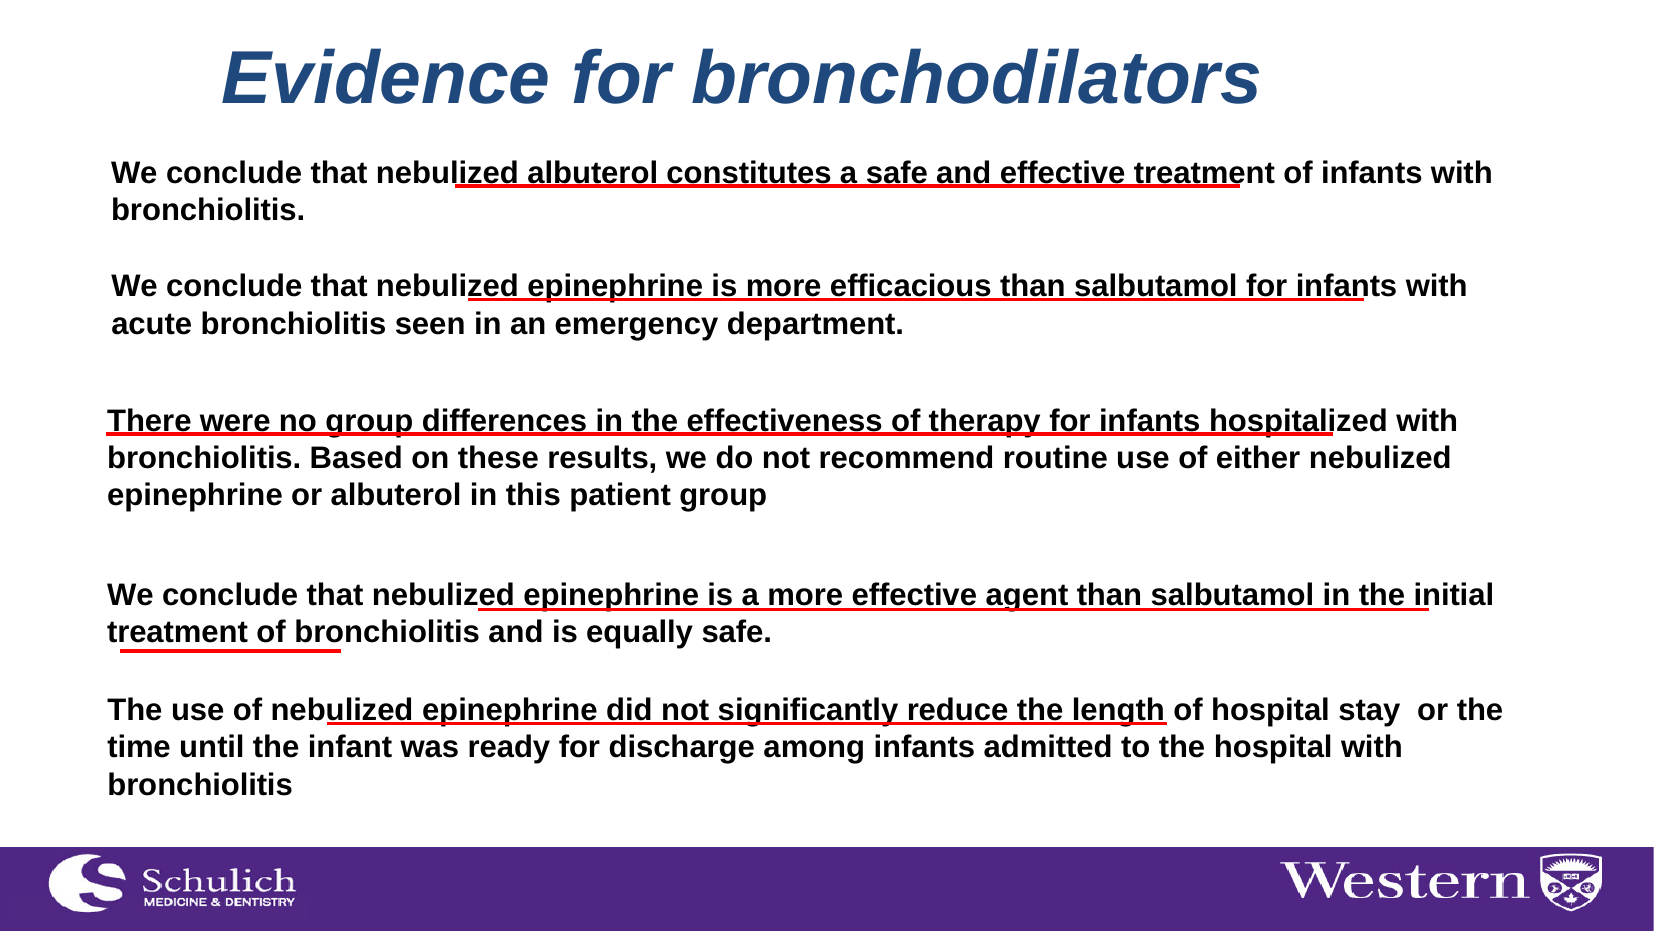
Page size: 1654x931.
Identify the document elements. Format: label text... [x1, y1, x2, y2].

picture [0, 0, 1654, 931]
text_box The use of nebulized epinephrine did not significantly reduce the length of hospital stay or the time until the infant was ready for discharge among infants admitted to the hospital with bronchiolitis [92, 681, 1581, 810]
text_box We conclude that nebulized epinephrine is a more effective agent than salbutamol in the initial treatment of bronchiolitis and is equally safe. [92, 566, 1526, 657]
text_box Evidence for bronchodilators [206, 20, 1278, 126]
text_box We conclude that nebulized albuterol constitutes a safe and effective treatment of infants with bronchiolitis. [96, 144, 1558, 235]
text_box We conclude that nebulized epinephrine is more efficacious than salbutamol for infants with acute bronchiolitis seen in an emergency department. [96, 258, 1544, 349]
text_box There were no group differences in the effectiveness of therapy for infants hospitalized with bronchiolitis. Based on these results, we do not recommend routine use of either nebulized epinephrine or albuterol in this patient group [92, 392, 1567, 520]
